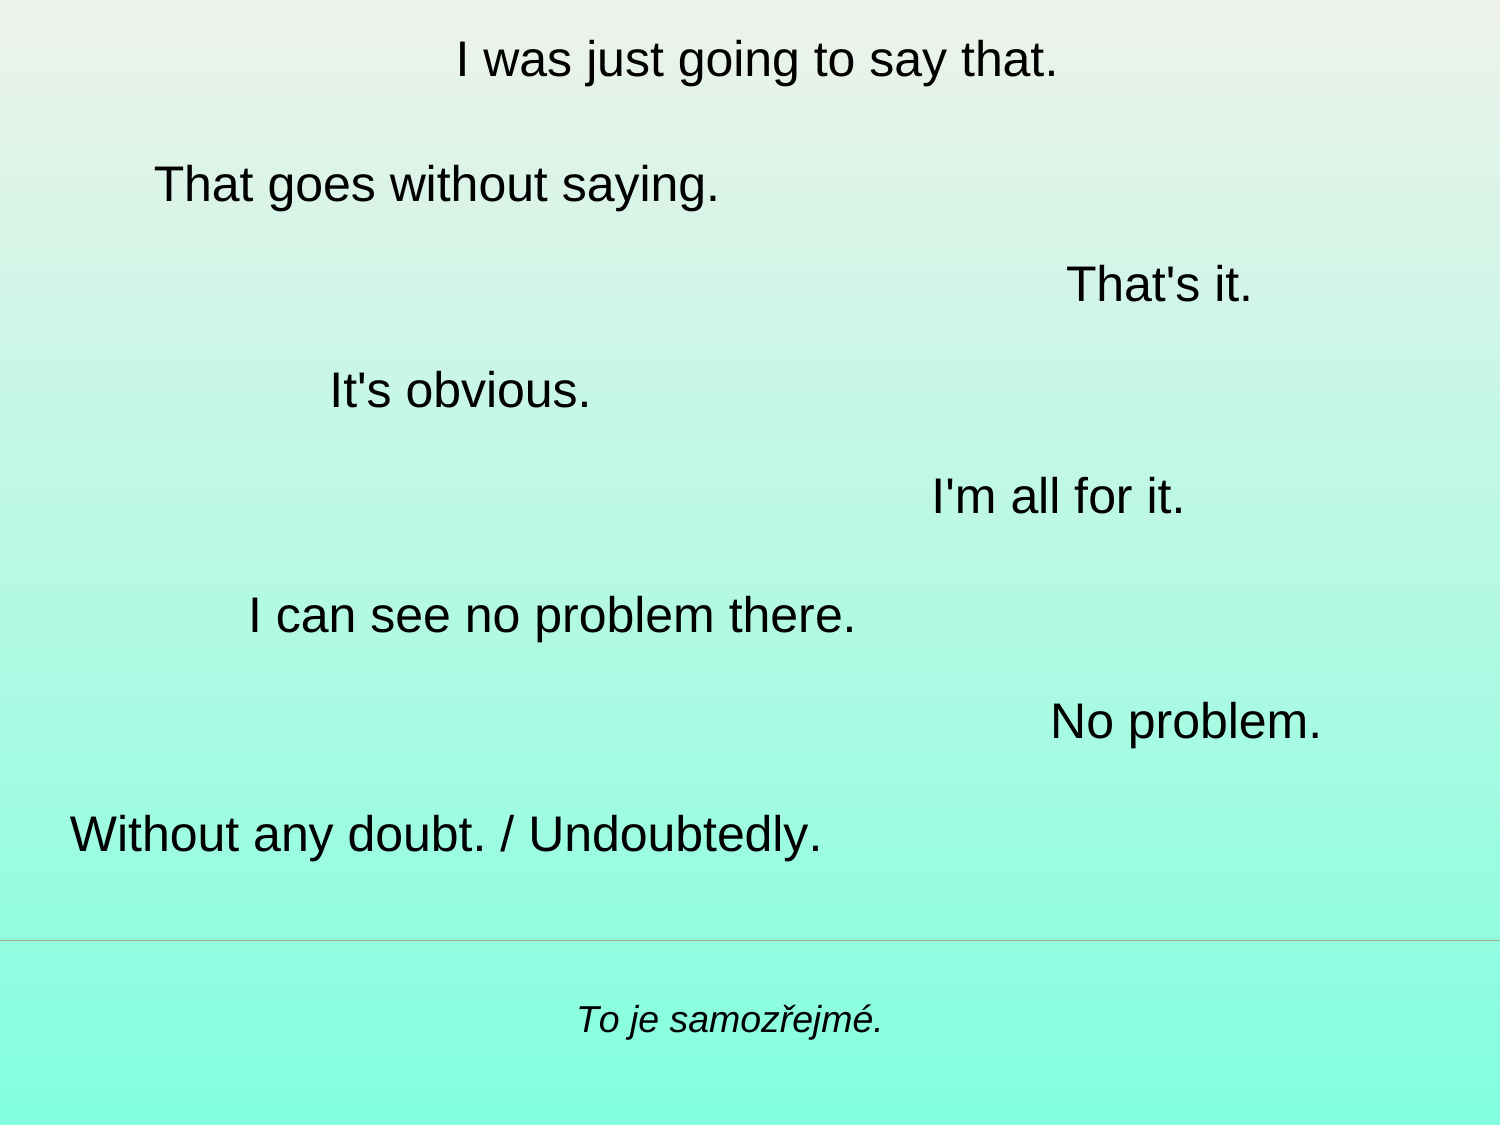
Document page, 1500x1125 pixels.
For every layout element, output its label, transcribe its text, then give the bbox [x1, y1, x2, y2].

text_box That goes without saying. [138, 144, 736, 220]
text_box No problem. [1035, 680, 1338, 757]
text_box That's it. [1051, 243, 1269, 319]
text_box I can see no problem there. [233, 574, 873, 650]
text_box I was just going to say that. [440, 18, 1075, 95]
text_box Without any doubt. / Undoubtedly. [55, 793, 839, 870]
text_box I'm all for it. [916, 456, 1201, 532]
text_box To je samozřejmé. [561, 987, 899, 1049]
text_box It's obvious. [314, 349, 607, 426]
